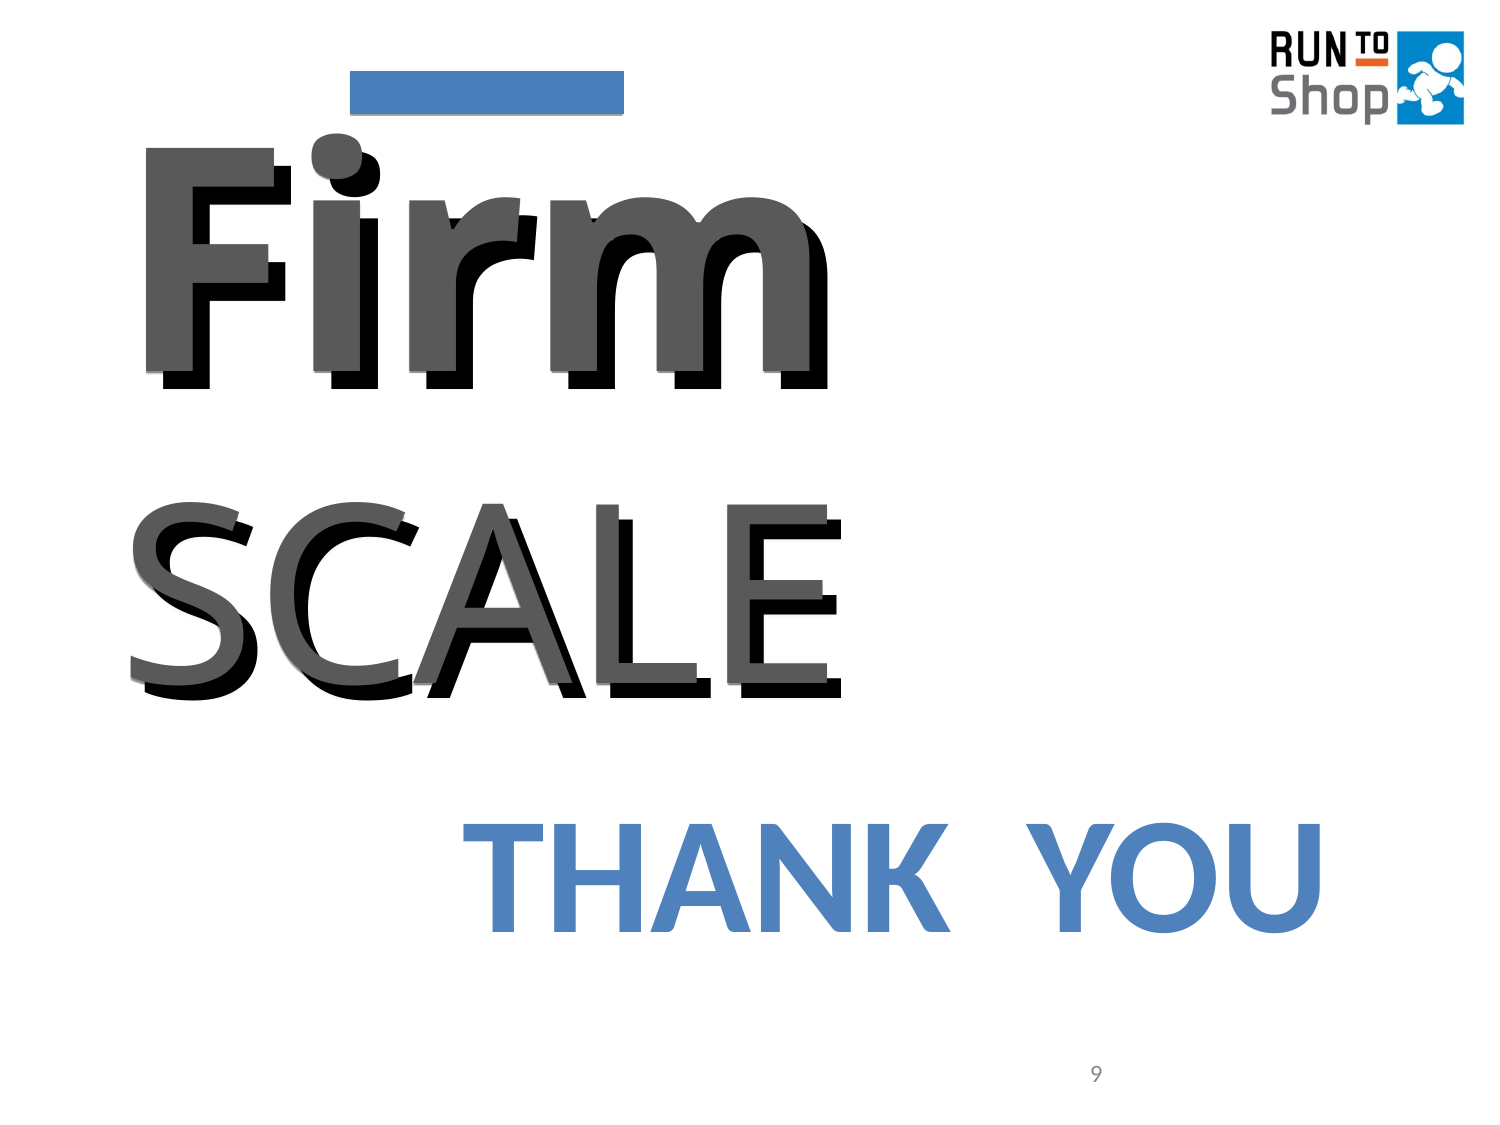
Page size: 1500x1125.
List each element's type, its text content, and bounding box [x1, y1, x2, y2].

text_box THANK YOU [330, 766, 1500, 1034]
picture [1269, 30, 1465, 126]
text_box Firm SCALE [118, 59, 975, 355]
